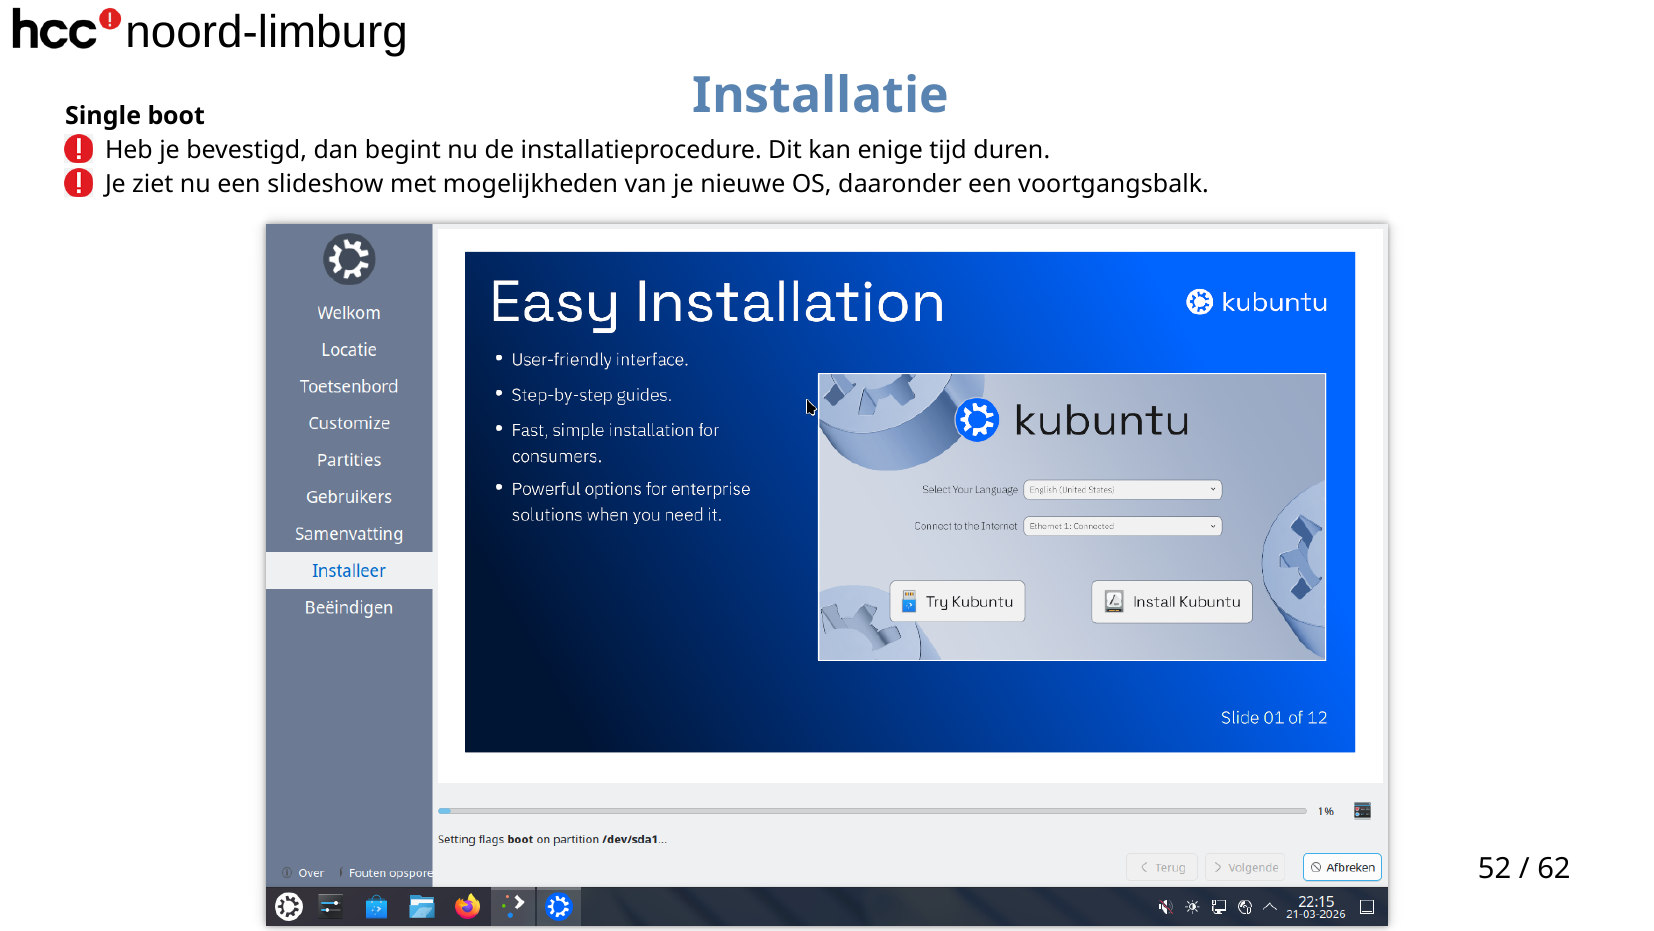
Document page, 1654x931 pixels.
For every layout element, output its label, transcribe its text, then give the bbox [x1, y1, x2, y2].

title Installatie [118, 59, 1524, 128]
picture [248, 206, 1405, 931]
picture [11, 6, 122, 50]
subtitle Single boot Heb je bevestigd, dan begint nu de installatieprocedure. Dit kan enige tijd duren. Je ziet nu een slideshow met mogelijkheden van je nieuwe OS, daaronder een voortgangsbalk. [64, 97, 1654, 200]
